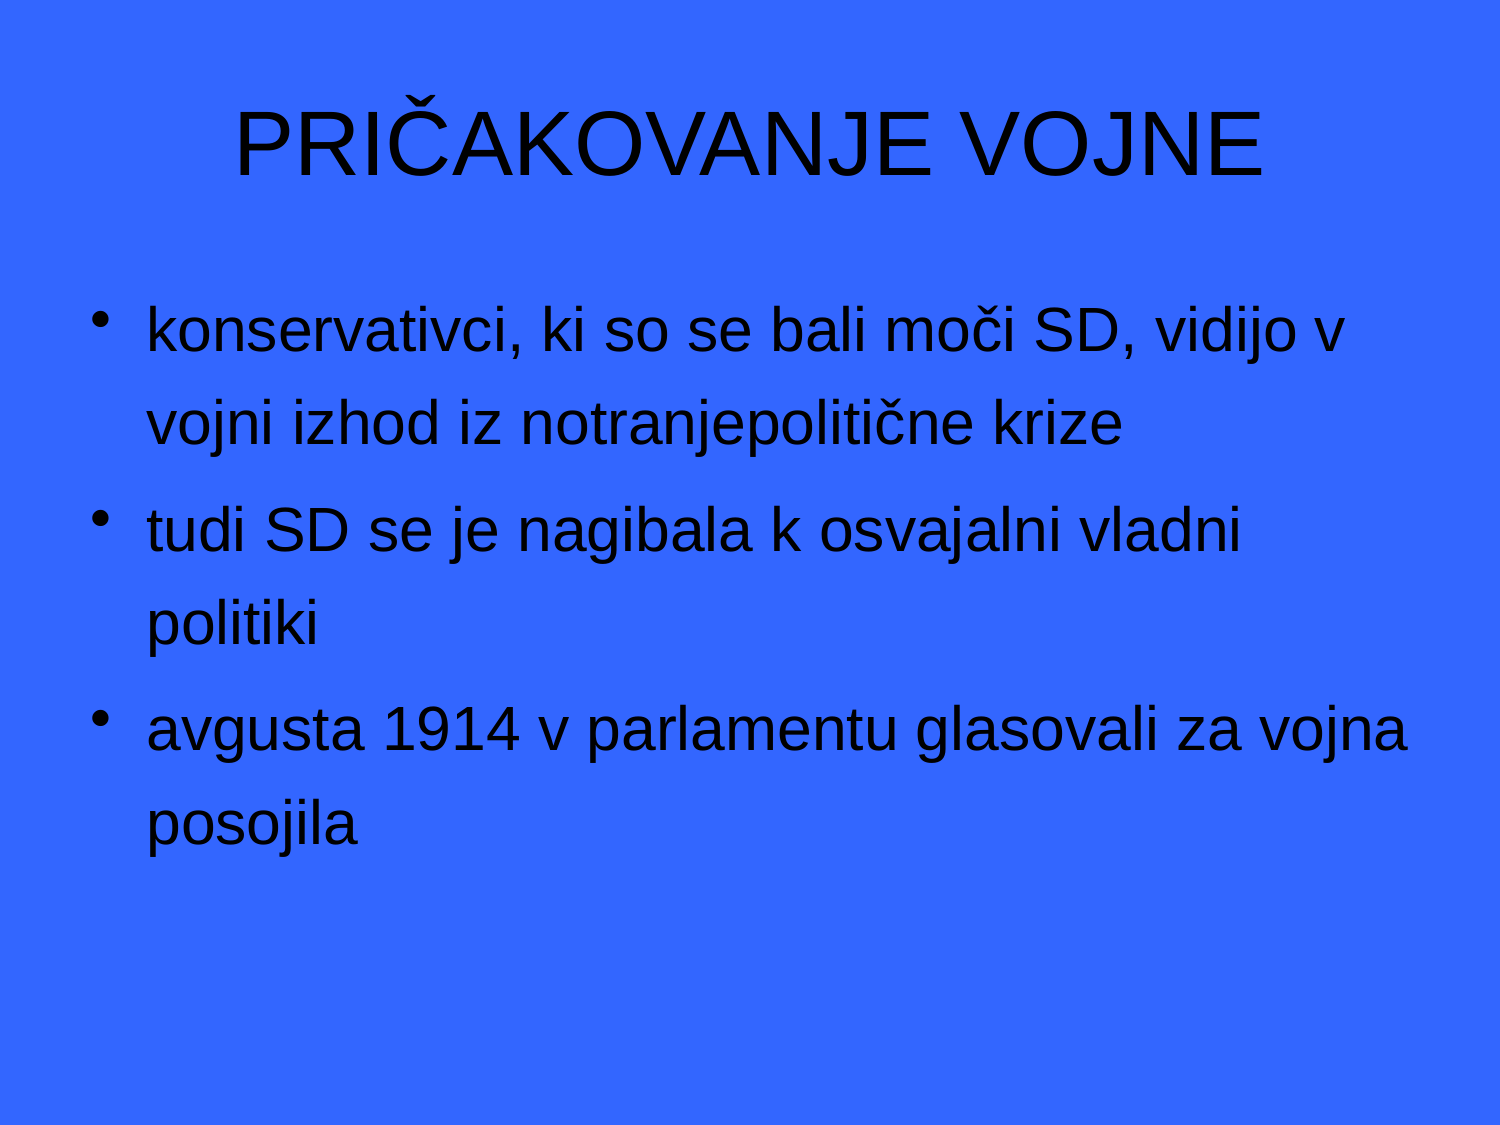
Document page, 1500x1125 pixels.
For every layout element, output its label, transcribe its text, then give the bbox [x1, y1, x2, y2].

list konservativci, ki so se bali moči SD, vidijo v vojni izhod iz notranjepolitične krize tudi SD se je nagibala k osvajalni vladni politiki avgusta 1914 v parlamentu glasovali za vojna posojila [75, 262, 1447, 1125]
title PRIČAKOVANJE VOJNE [75, 45, 1425, 233]
